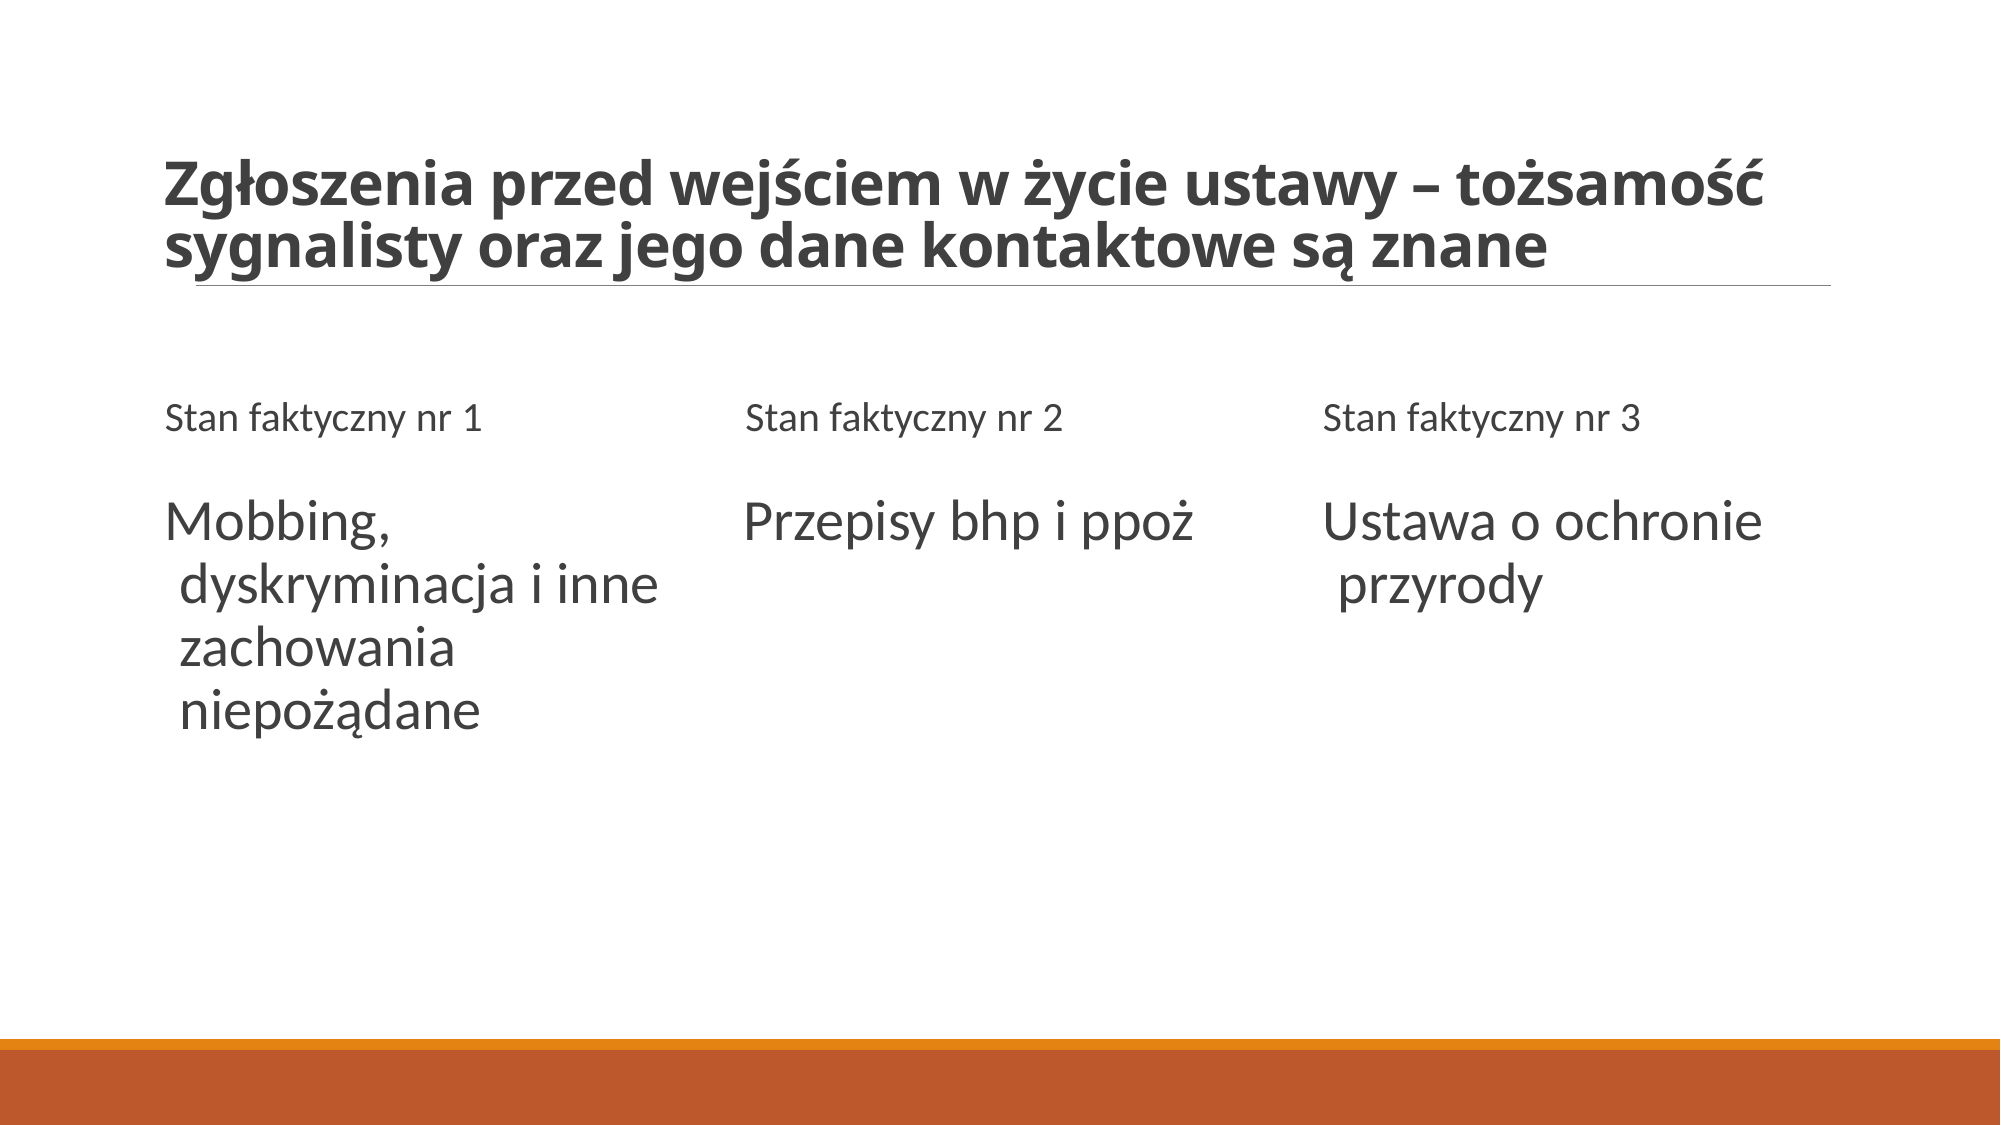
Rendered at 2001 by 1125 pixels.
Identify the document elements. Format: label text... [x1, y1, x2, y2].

list Stan faktyczny nr 1 [149, 388, 692, 483]
list Stan faktyczny nr 2 [730, 388, 1271, 482]
list Przepisy bhp i ppoż [728, 482, 1271, 951]
list Ustawa o ochronie przyrody [1307, 482, 1851, 951]
list Stan faktyczny nr 3 [1307, 388, 1851, 482]
list Mobbing, dyskryminacja i inne zachowania niepożądane [149, 483, 692, 951]
title Zgłoszenia przed wejściem w życie ustawy – tożsamość sygnalisty oraz jego dane kontaktowe są znane [149, 99, 1851, 288]
